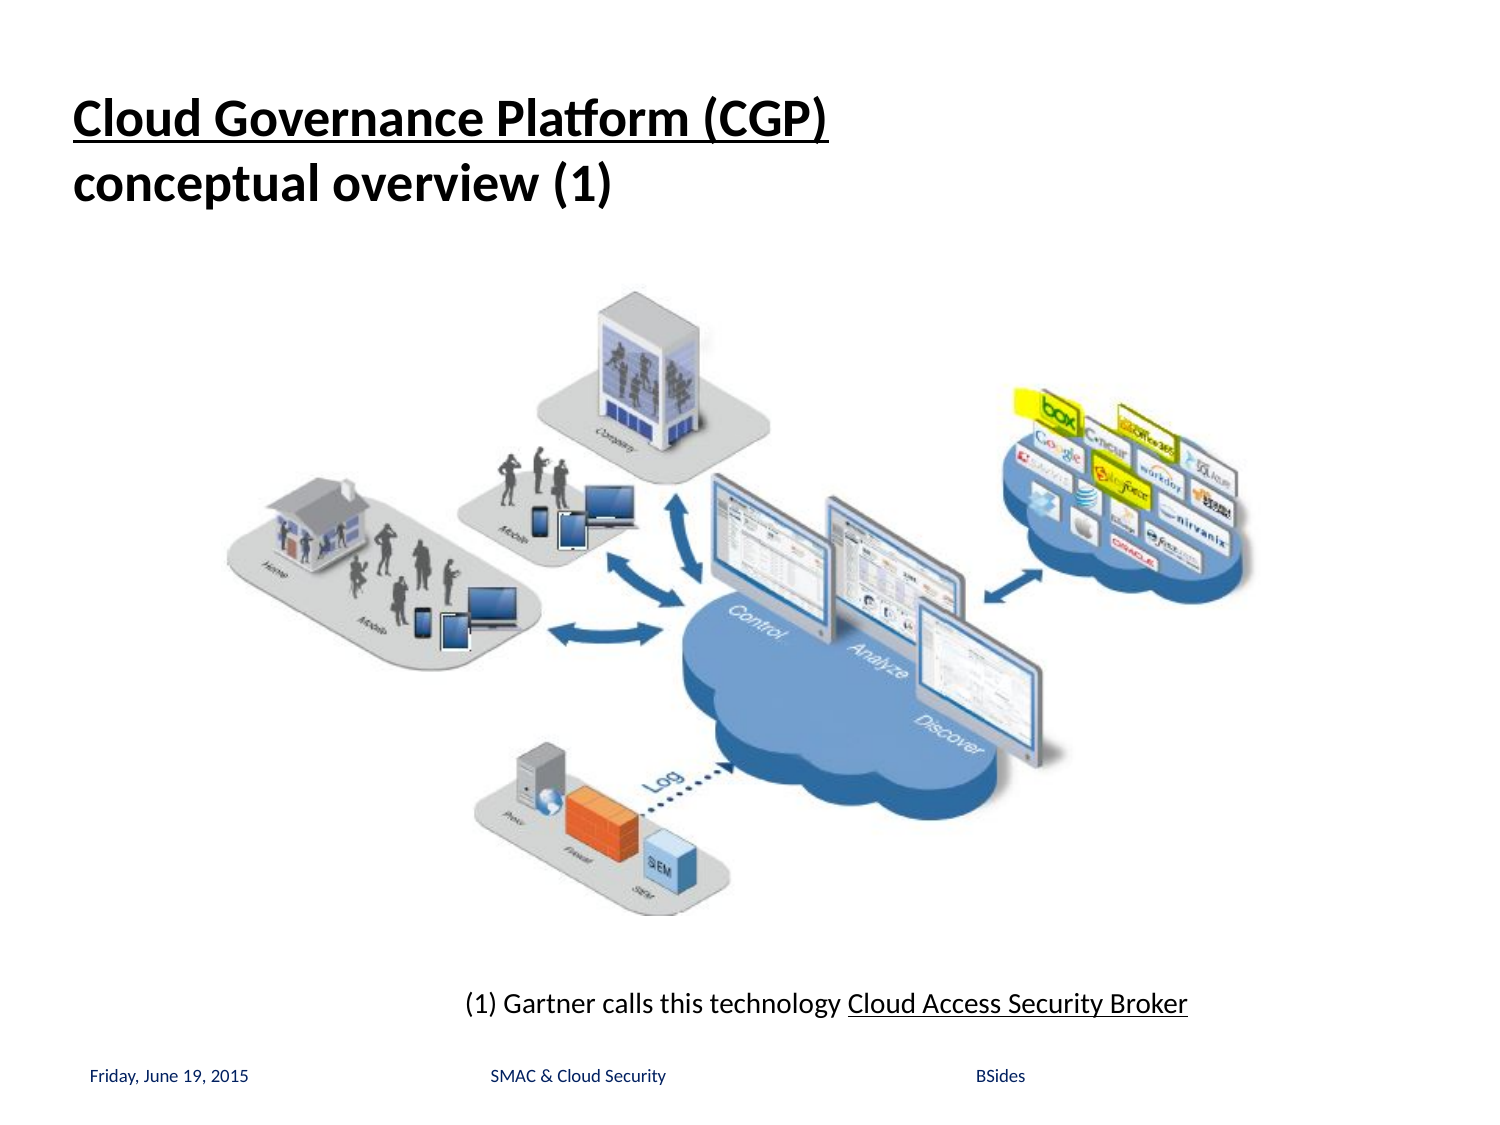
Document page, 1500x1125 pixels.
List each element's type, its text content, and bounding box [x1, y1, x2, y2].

text_box Cloud Governance Platform (CGP) conceptual overview (1) [58, 74, 1474, 161]
text_box Friday, June 19, 2015 SMAC & Cloud Security BSides [74, 1042, 1395, 1103]
text_box (1) Gartner calls this technology Cloud Access Security Broker [449, 976, 1421, 1038]
picture [221, 209, 1279, 916]
